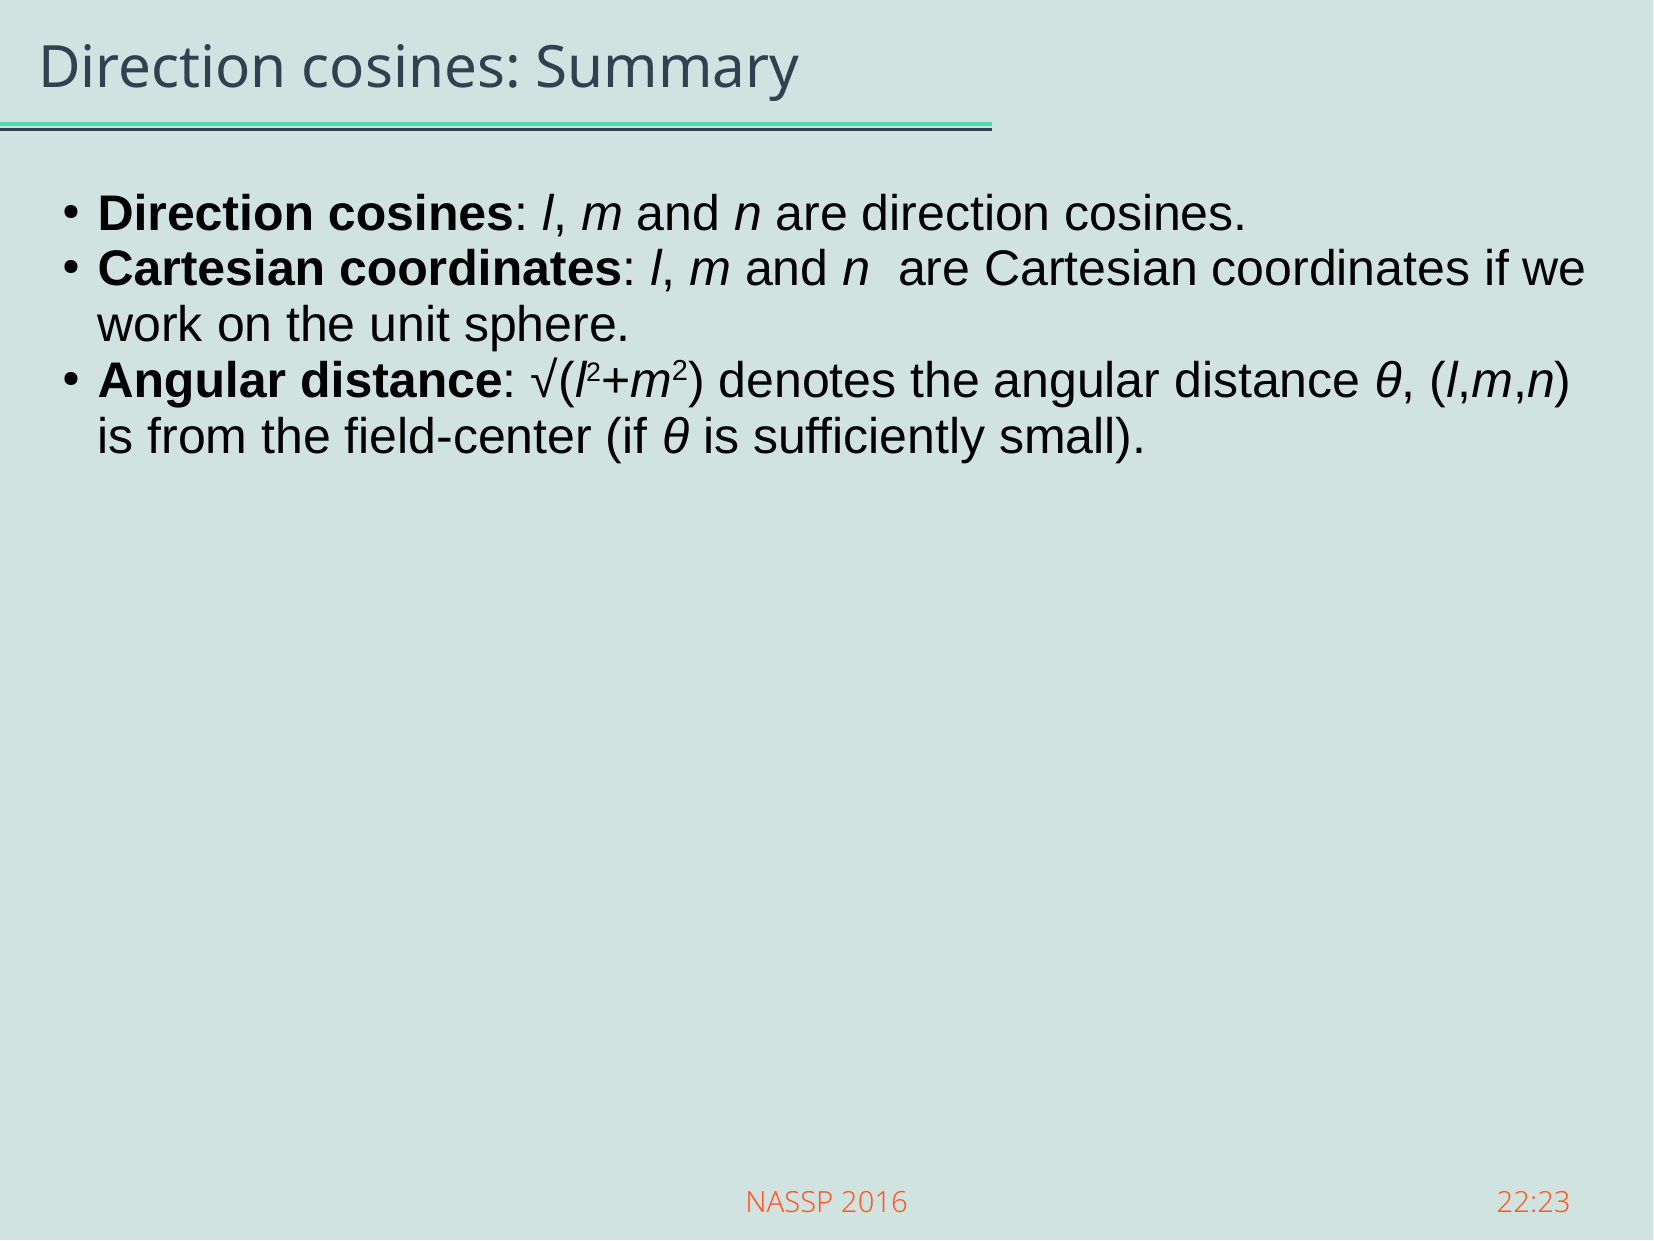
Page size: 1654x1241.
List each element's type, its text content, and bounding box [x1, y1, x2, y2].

text_box Direction cosines: Summary [23, 17, 1359, 101]
text_box Direction cosines: l, m and n are direction cosines. Cartesian coordinates: l, m and n are Cartesian coordinates if we work on the unit sphere. Angular distance: √(l2+m2) denotes the angular distance θ, (l,m,n) is from the field-center (if θ is sufficiently small). [47, 177, 1619, 474]
